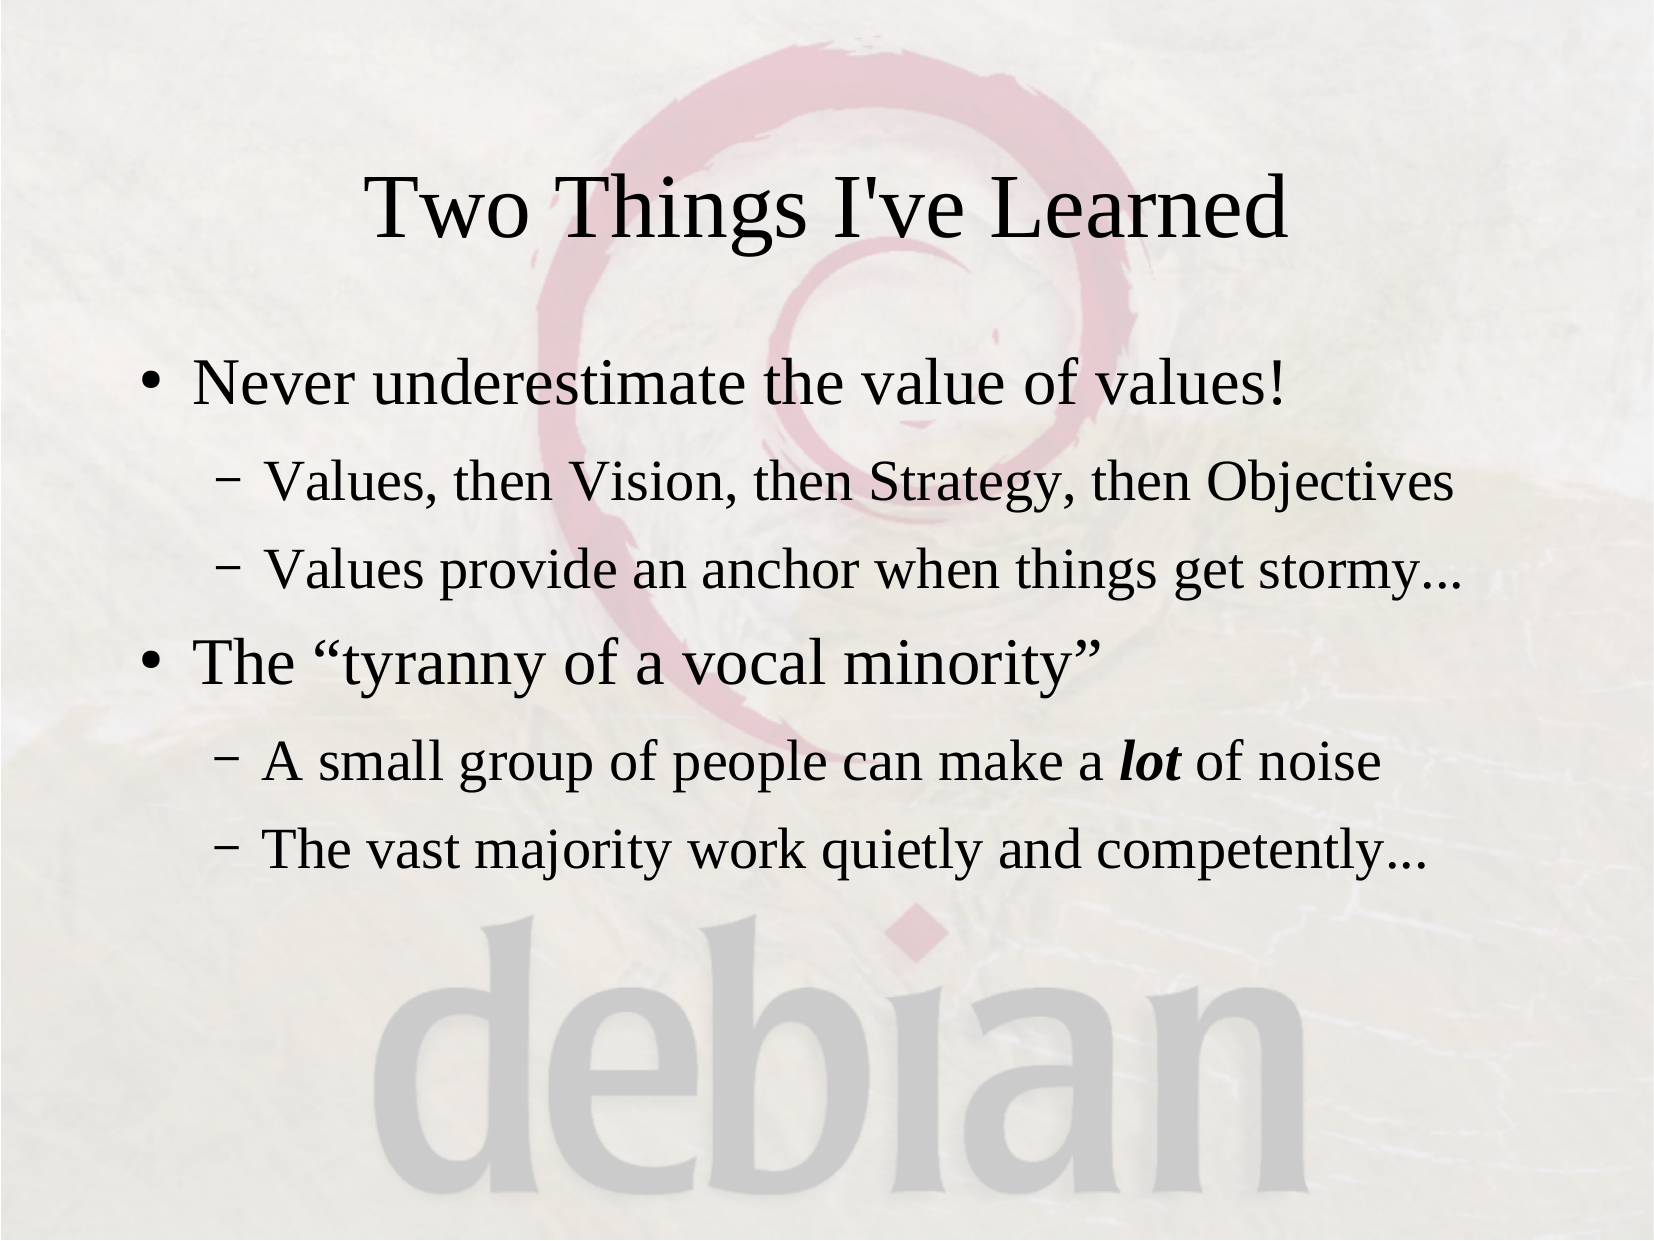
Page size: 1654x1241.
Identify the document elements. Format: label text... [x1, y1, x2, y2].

list Never underestimate the value of values! Values, then Vision, then Strategy, then Objectives Values provide an anchor when things get stormy... The “tyranny of a vocal minority” A small group of people can make a lot of noise The vast majority work quietly and competently... [121, 344, 1534, 1127]
picture [1, 0, 1654, 1240]
title Two Things I've Learned [121, 102, 1534, 311]
